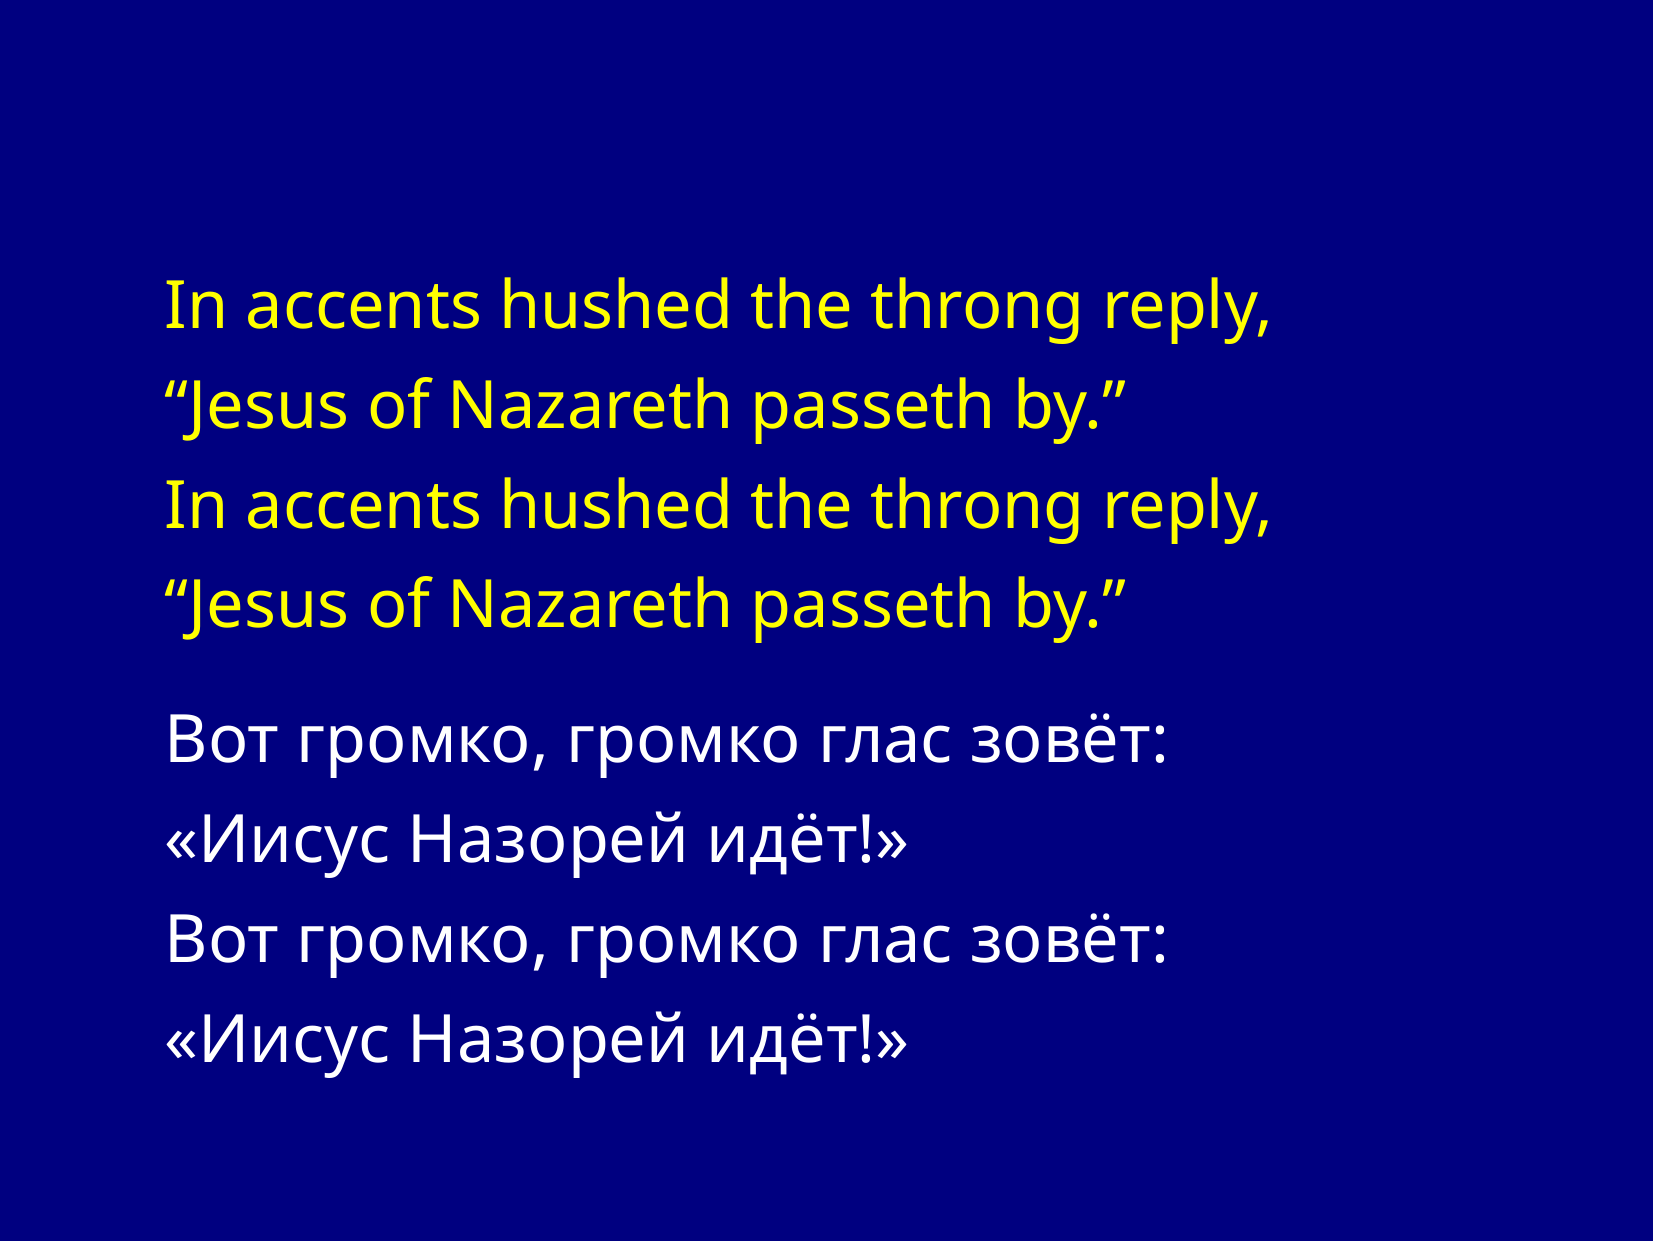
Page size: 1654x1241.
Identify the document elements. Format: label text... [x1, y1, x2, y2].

text_box In accents hushed the throng reply, “Jesus of Nazareth passeth by.” In accents hushed the throng reply, “Jesus of Nazareth passeth by.” [37, 150, 1653, 713]
text_box Вот громко, громко глас зовёт: «Иисус Назорей идёт!» Вот громко, громко глас зовёт: «Иисус Назорей идёт!» [37, 675, 1576, 1163]
